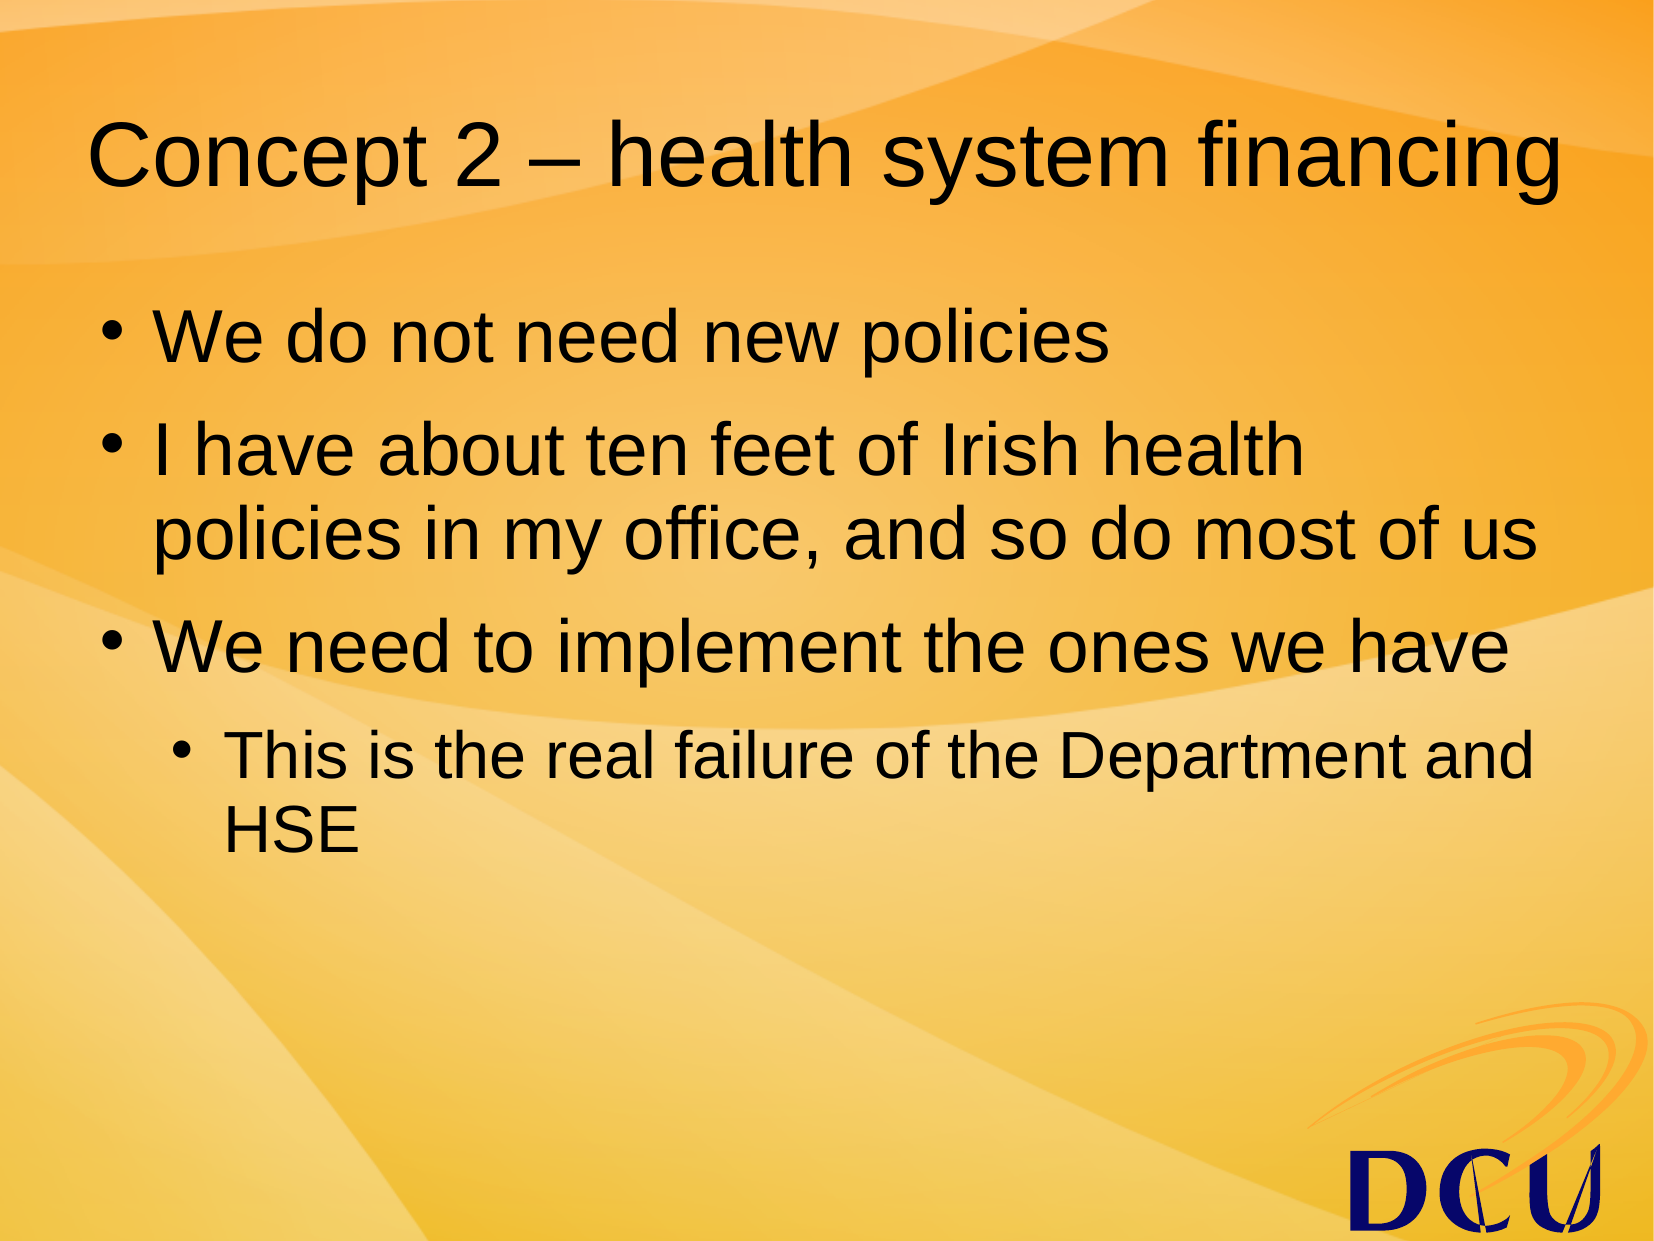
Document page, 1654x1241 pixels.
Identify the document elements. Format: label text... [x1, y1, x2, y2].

title Concept 2 – health system financing [82, 49, 1571, 257]
picture [0, 0, 1654, 1241]
list We do not need new policies I have about ten feet of Irish health policies in my office, and so do most of us We need to implement the ones we have This is the real failure of the Department and HSE [82, 290, 1571, 1094]
